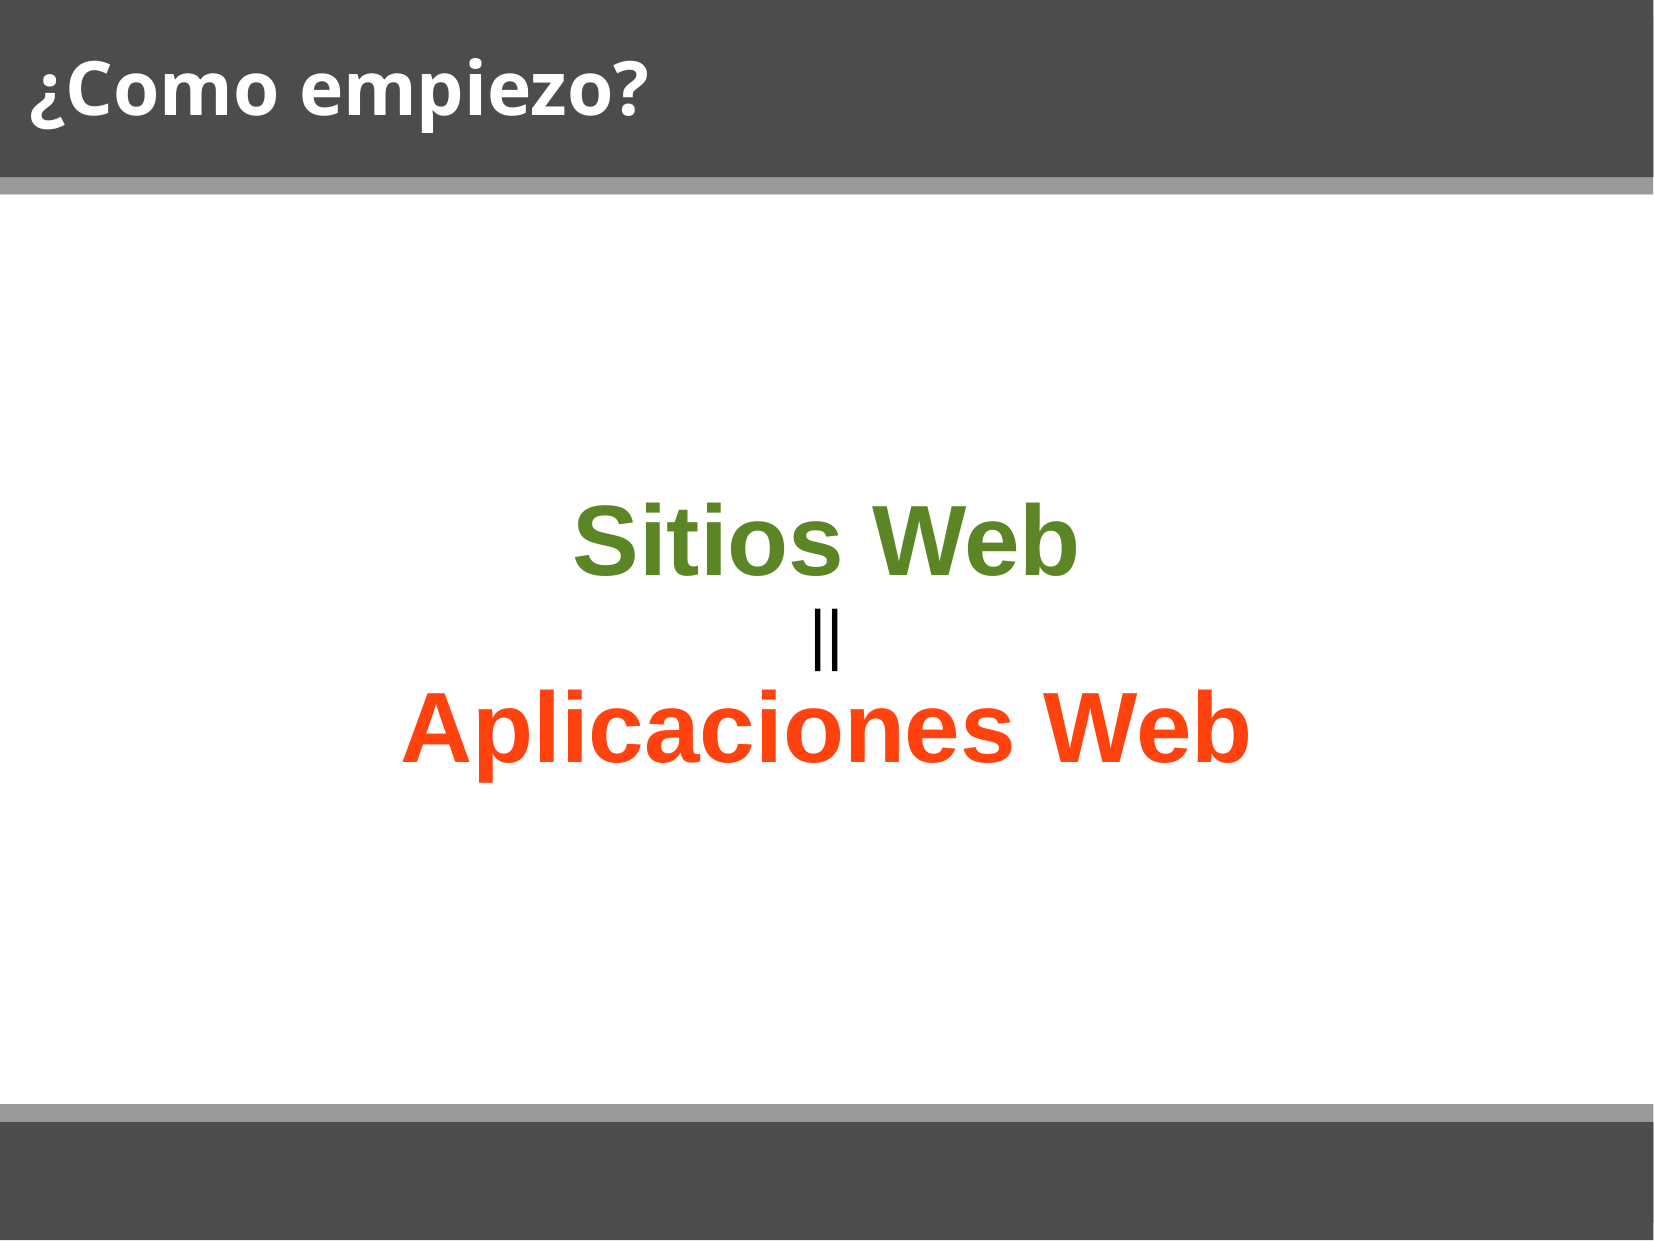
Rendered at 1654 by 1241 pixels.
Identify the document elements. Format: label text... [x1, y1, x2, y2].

title ¿Como empiezo? [29, 15, 1654, 158]
subtitle Sitios Web || Aplicaciones Web [29, 232, 1625, 1037]
